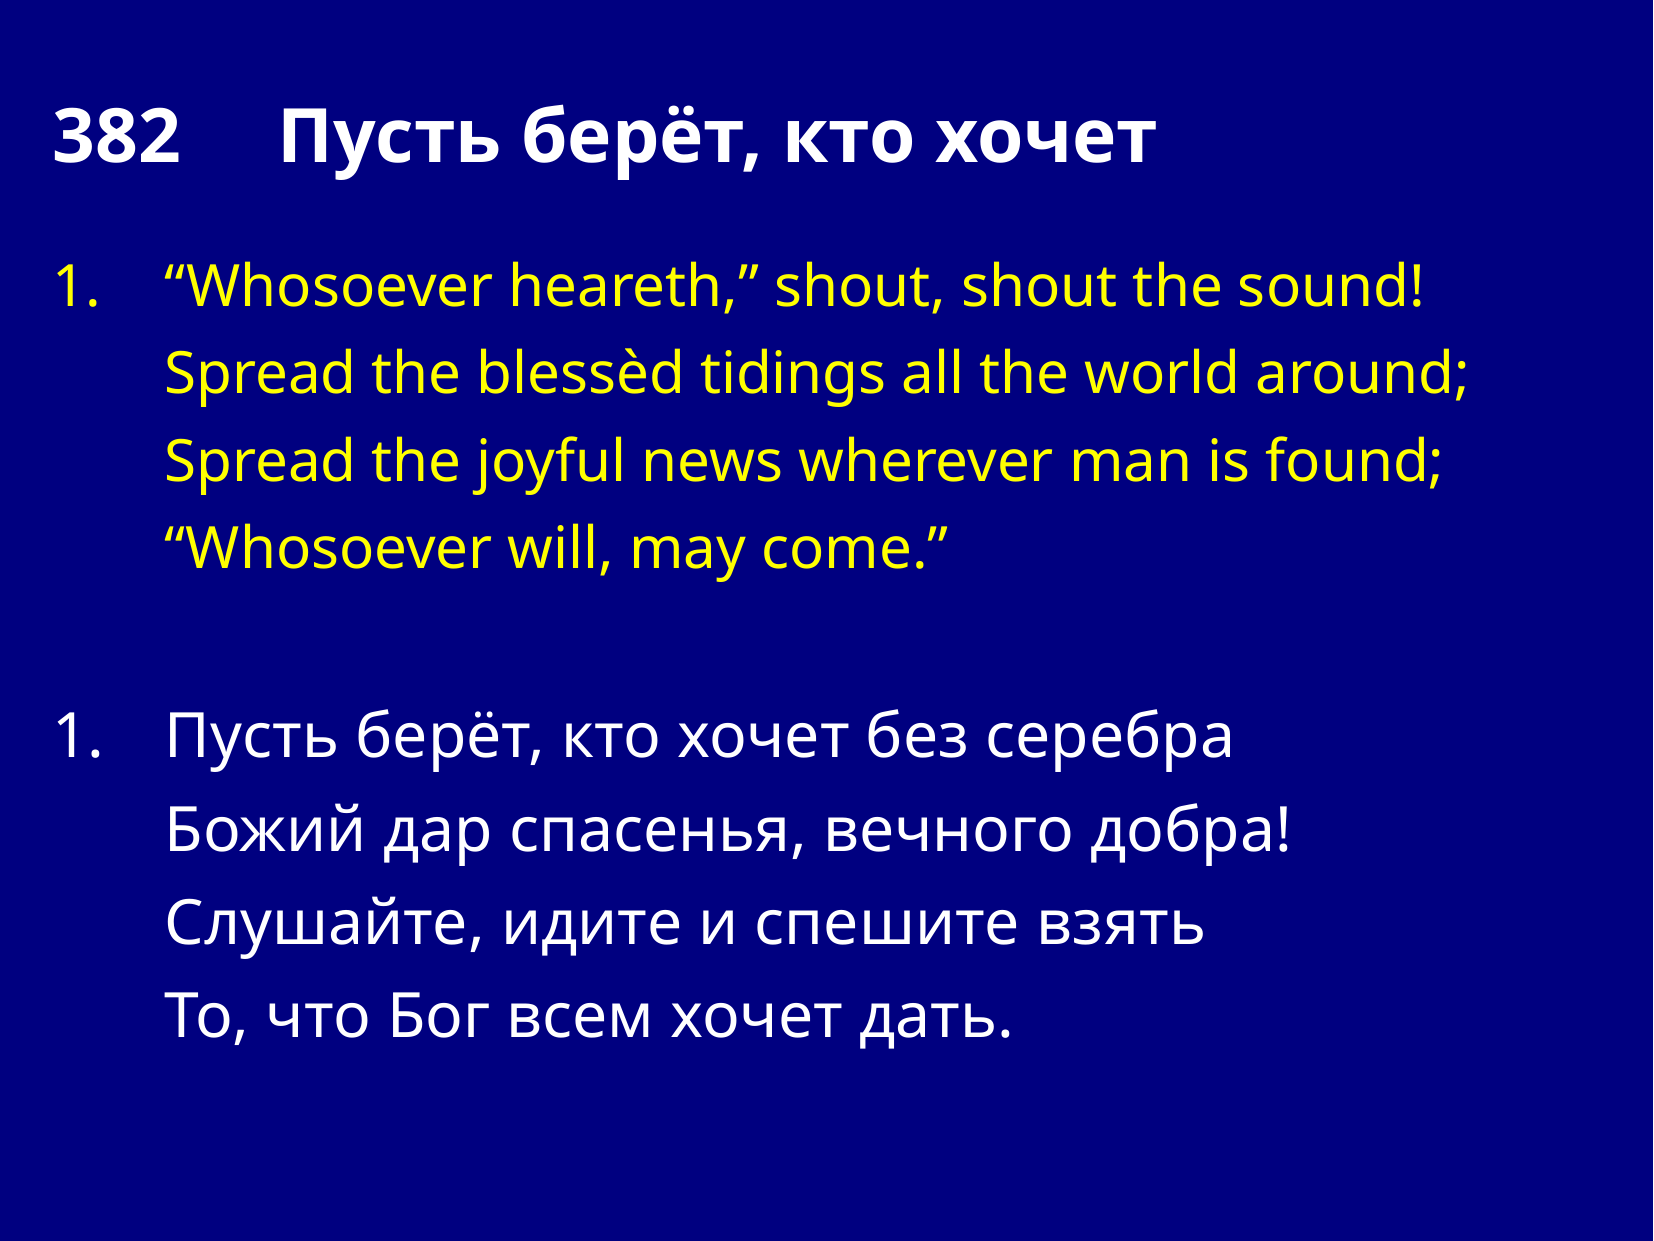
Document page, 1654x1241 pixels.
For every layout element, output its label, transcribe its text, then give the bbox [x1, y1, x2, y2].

text_box 1. Пусть берёт, кто хочет без серебра Божий дар спасенья, вечного добра! Слушайте, идите и спешите взять То, что Бог всем хочет дать. [37, 675, 1576, 1163]
text_box 382 Пусть берёт, кто хочет [37, 75, 1576, 188]
text_box 1. “Whosoever heareth,” shout, shout the sound! Spread the blessèd tidings all the world around; Spread the joyful news wherever man is found; “Whosoever will, may come.” [37, 150, 1651, 638]
